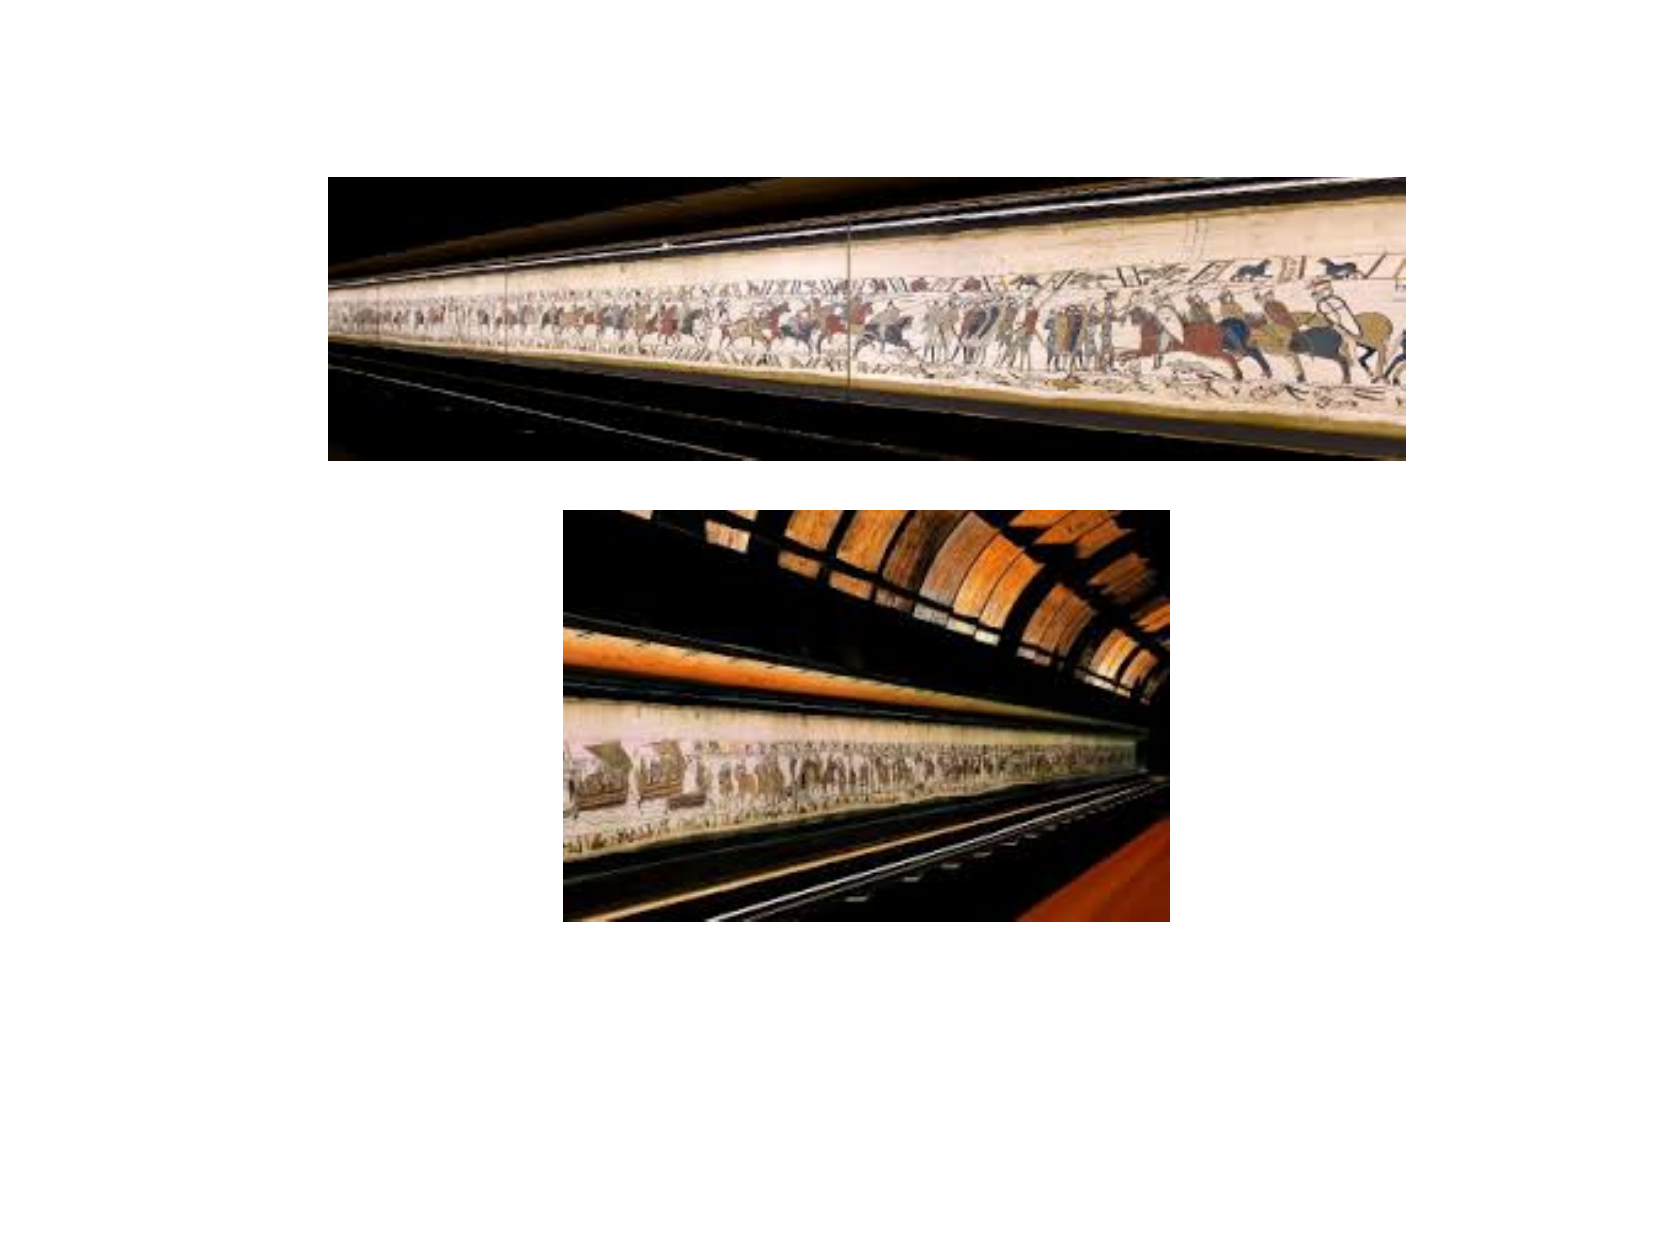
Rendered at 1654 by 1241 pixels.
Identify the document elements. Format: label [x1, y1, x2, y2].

picture [328, 177, 1406, 461]
subtitle [82, 49, 1571, 1010]
picture [563, 510, 1170, 922]
